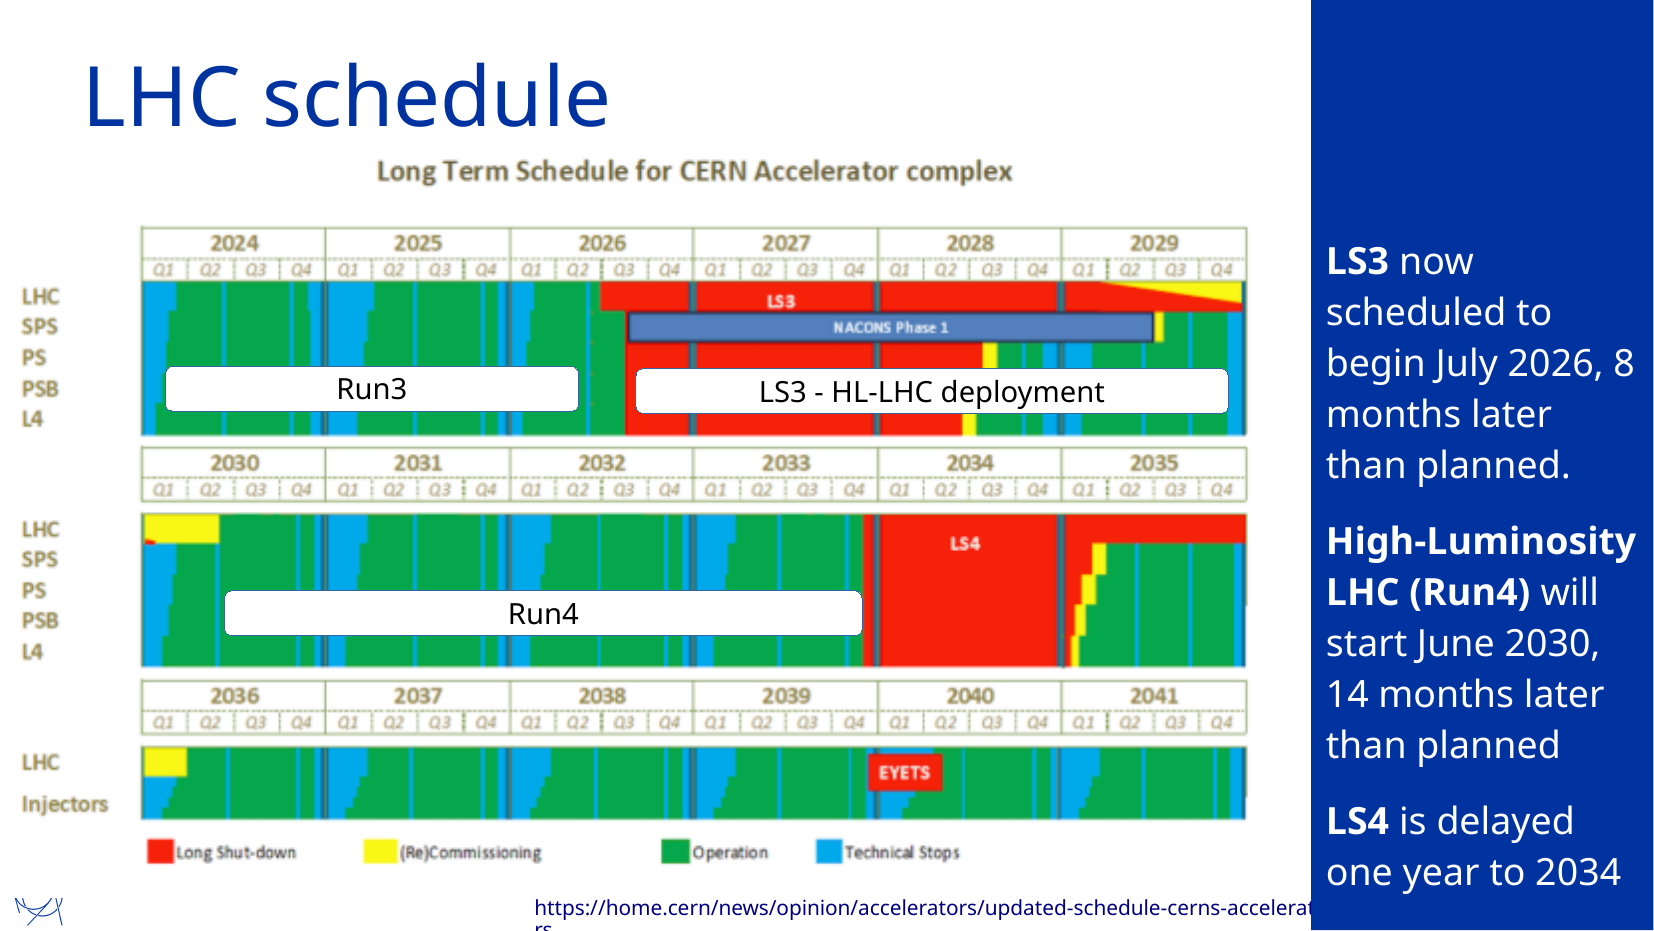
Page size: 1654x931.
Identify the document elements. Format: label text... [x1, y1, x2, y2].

text_box LS3 now scheduled to begin July 2026, 8 months later than planned. High-Luminosity LHC (Run4) will start June 2030, 14 months later than planned LS4 is delayed one year to 2034 [1311, 0, 1654, 931]
text_box https://home.cern/news/opinion/accelerators/updated-schedule-cerns-accelerators [519, 885, 1311, 931]
text_box LS3 - HL-LHC deployment [635, 368, 1229, 414]
picture [0, 138, 1276, 931]
text_box Run3 [165, 366, 579, 412]
title LHC schedule [82, 37, 1311, 193]
text_box Run4 [224, 590, 863, 636]
